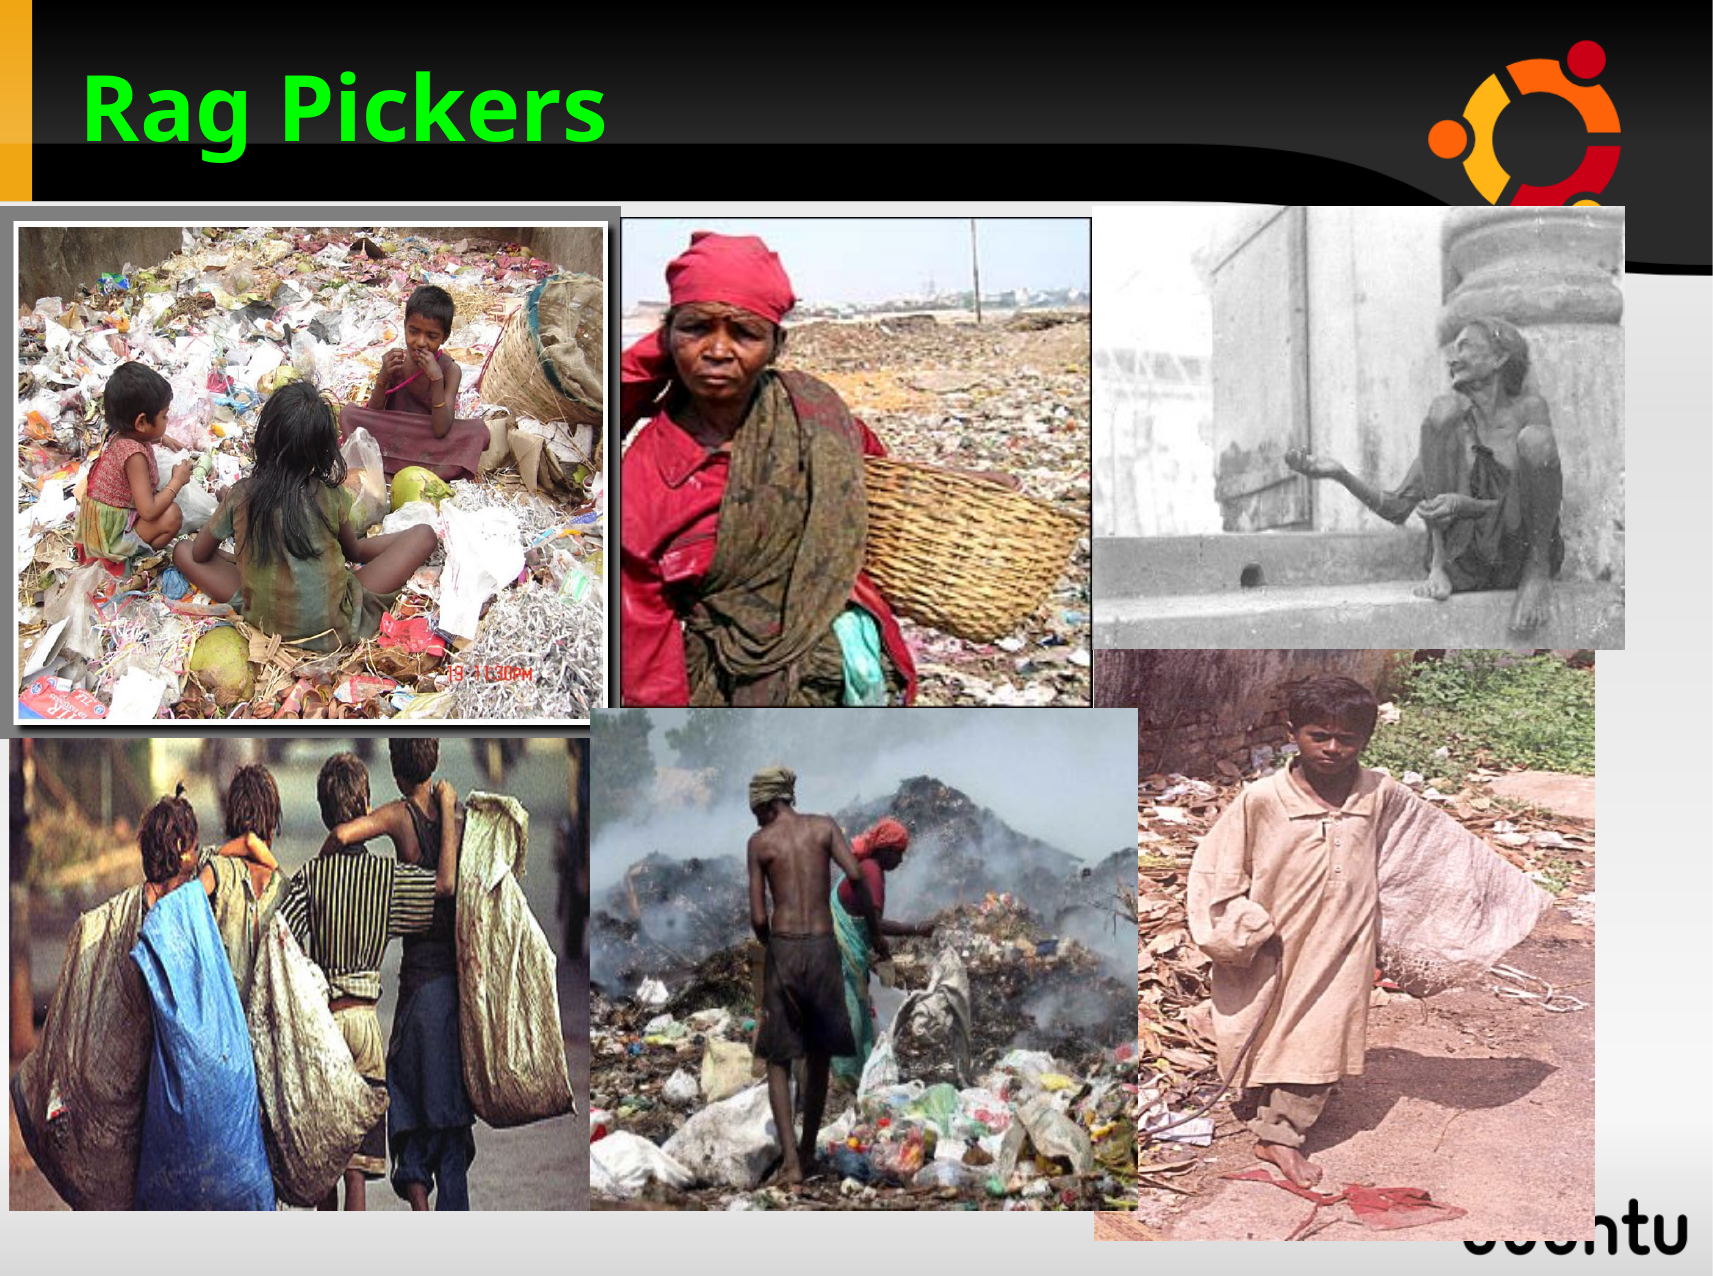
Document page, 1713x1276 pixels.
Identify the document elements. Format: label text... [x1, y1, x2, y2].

title Rag Pickers [79, 7, 1621, 206]
picture [0, 0, 1713, 1276]
